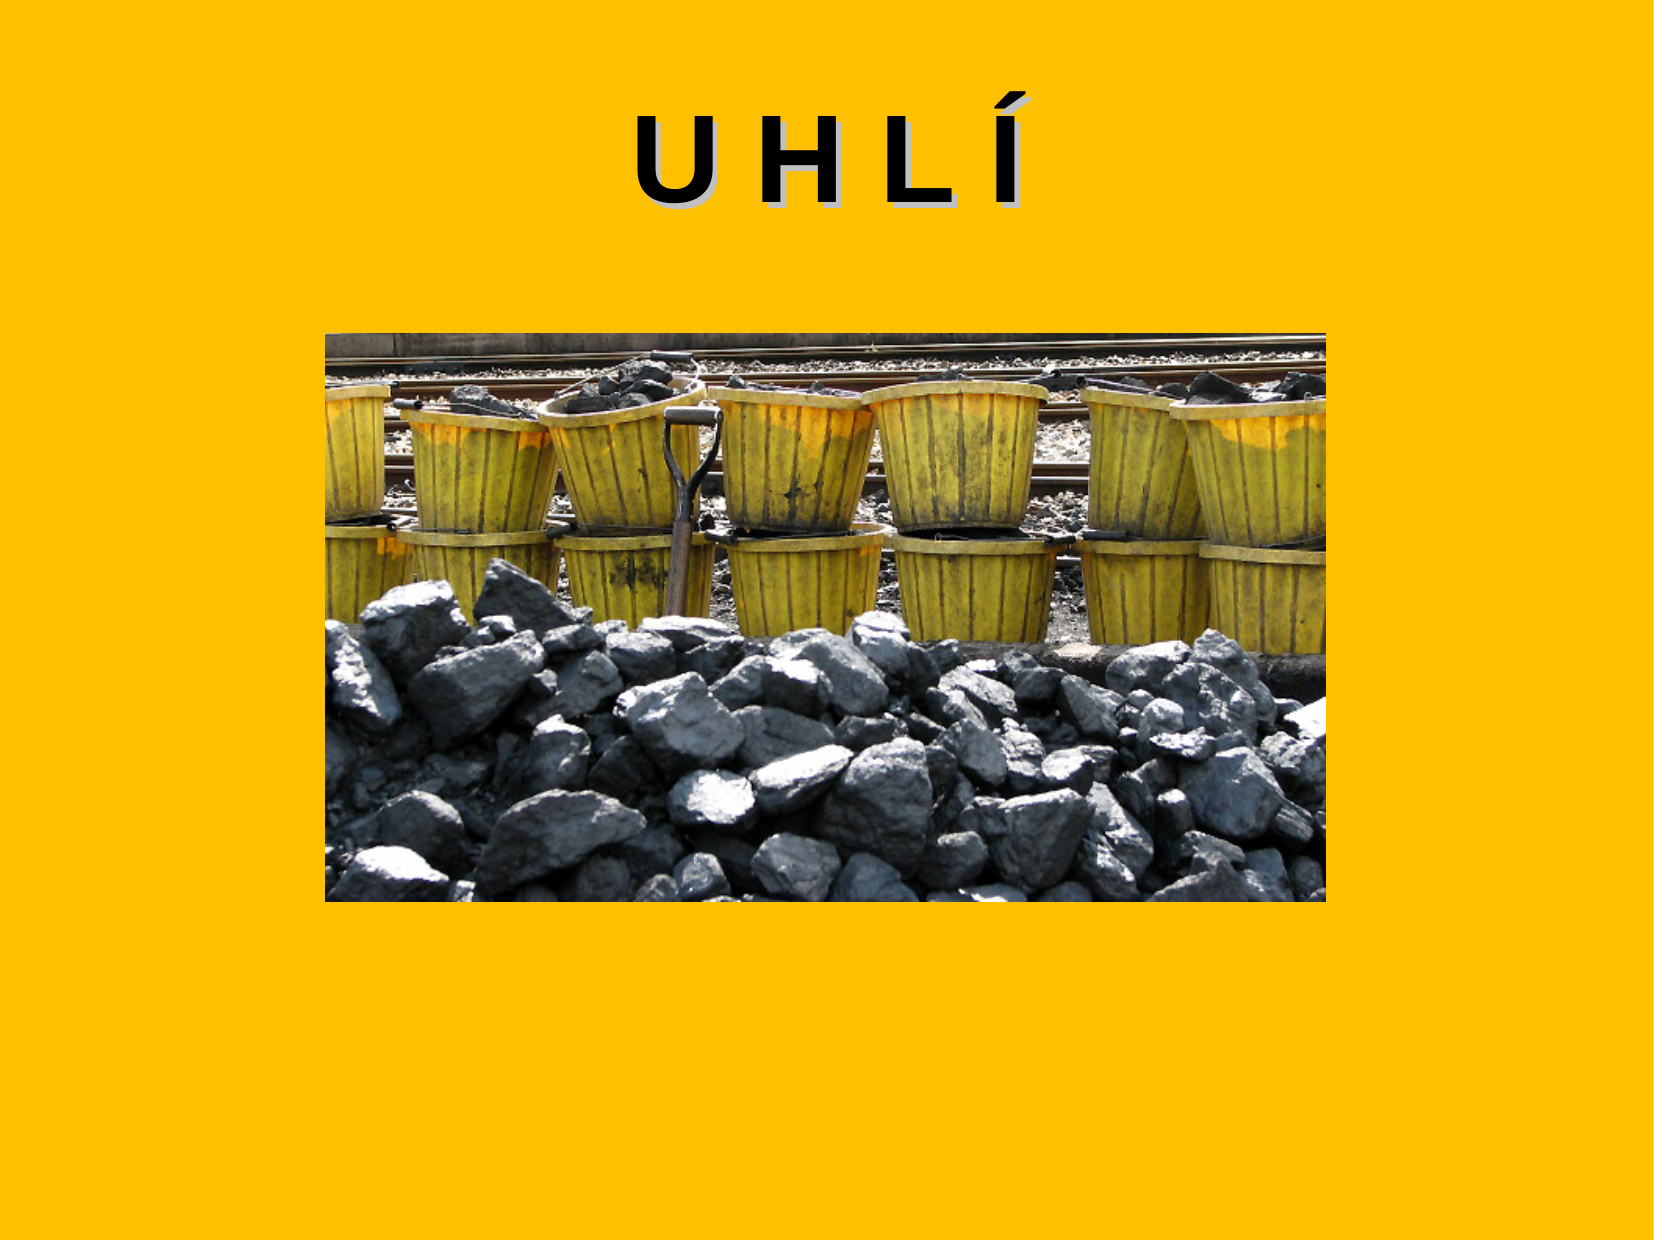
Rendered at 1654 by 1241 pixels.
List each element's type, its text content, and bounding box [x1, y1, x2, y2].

title U H L Í [82, 49, 1571, 257]
picture [325, 333, 1326, 902]
